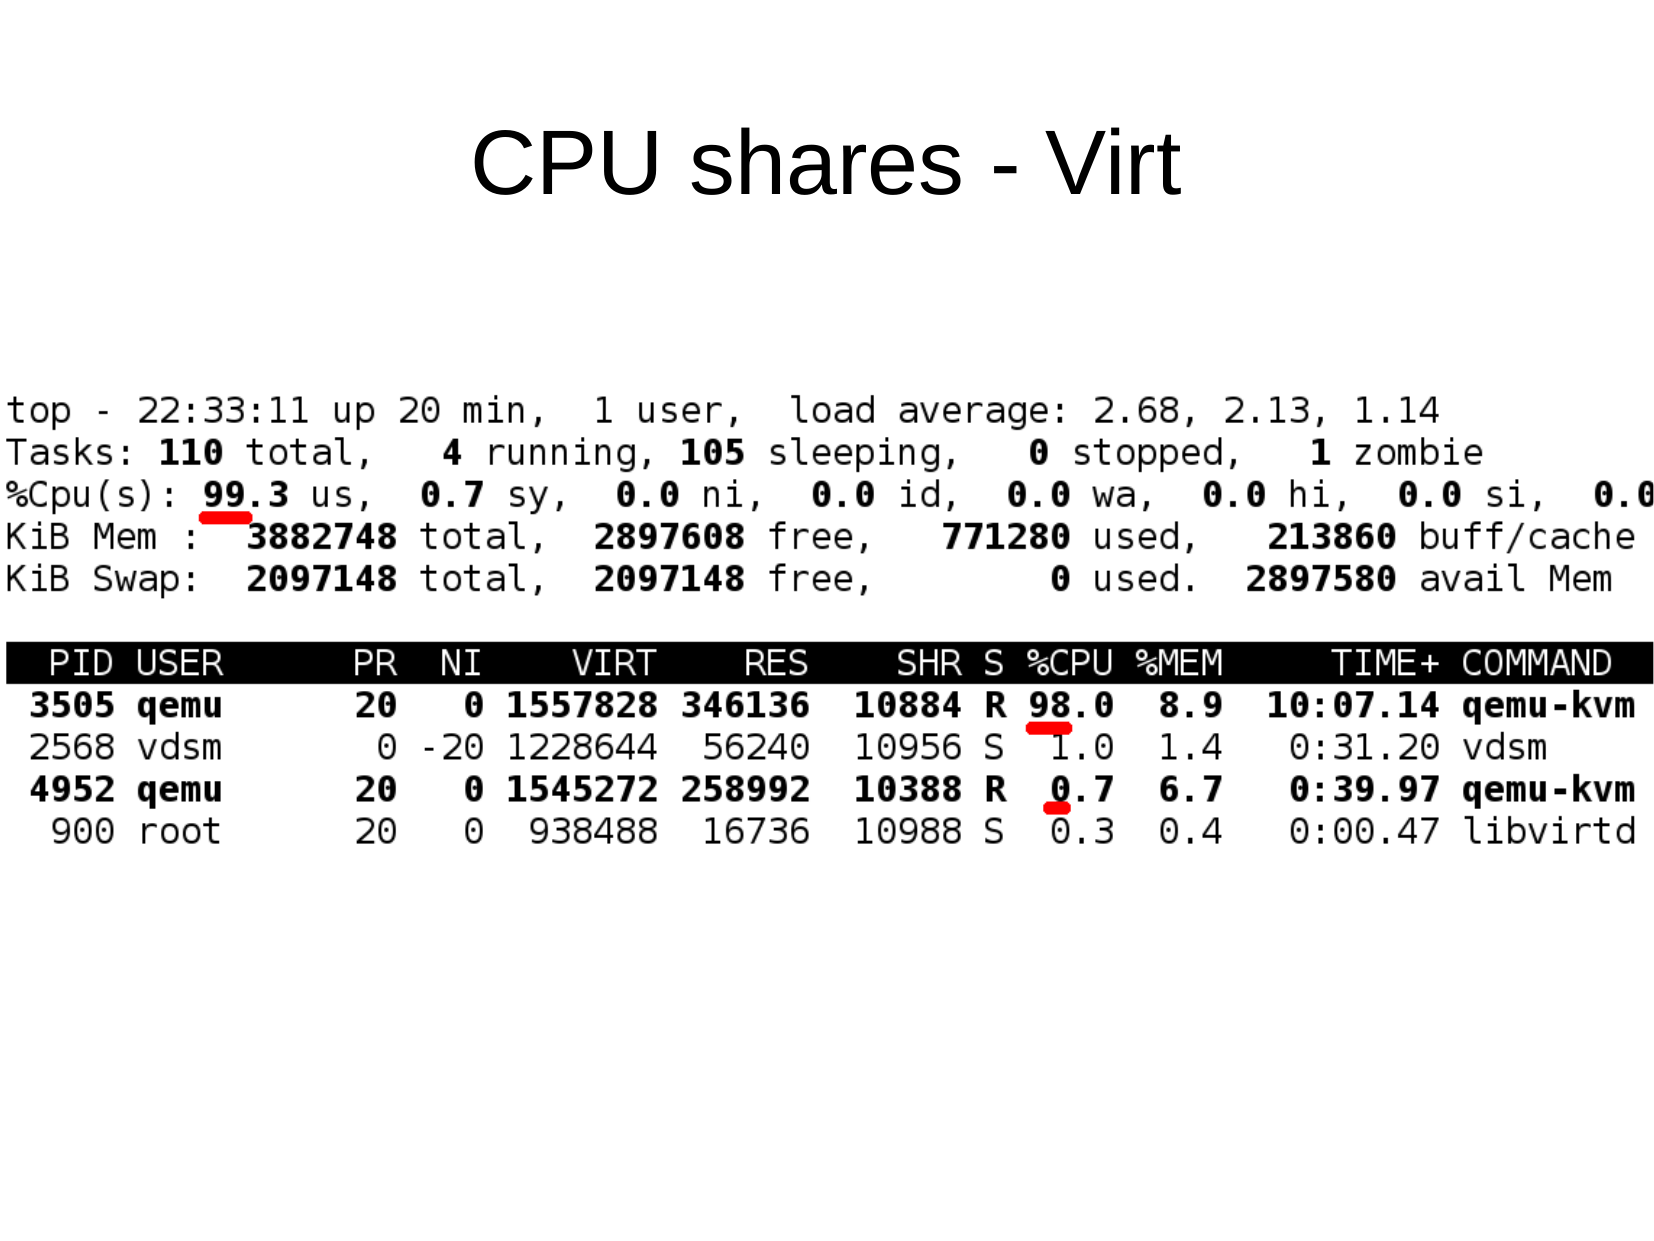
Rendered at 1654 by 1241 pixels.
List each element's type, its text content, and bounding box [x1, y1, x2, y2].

picture [5, 391, 1654, 854]
title CPU shares - Virt [82, 87, 1571, 239]
